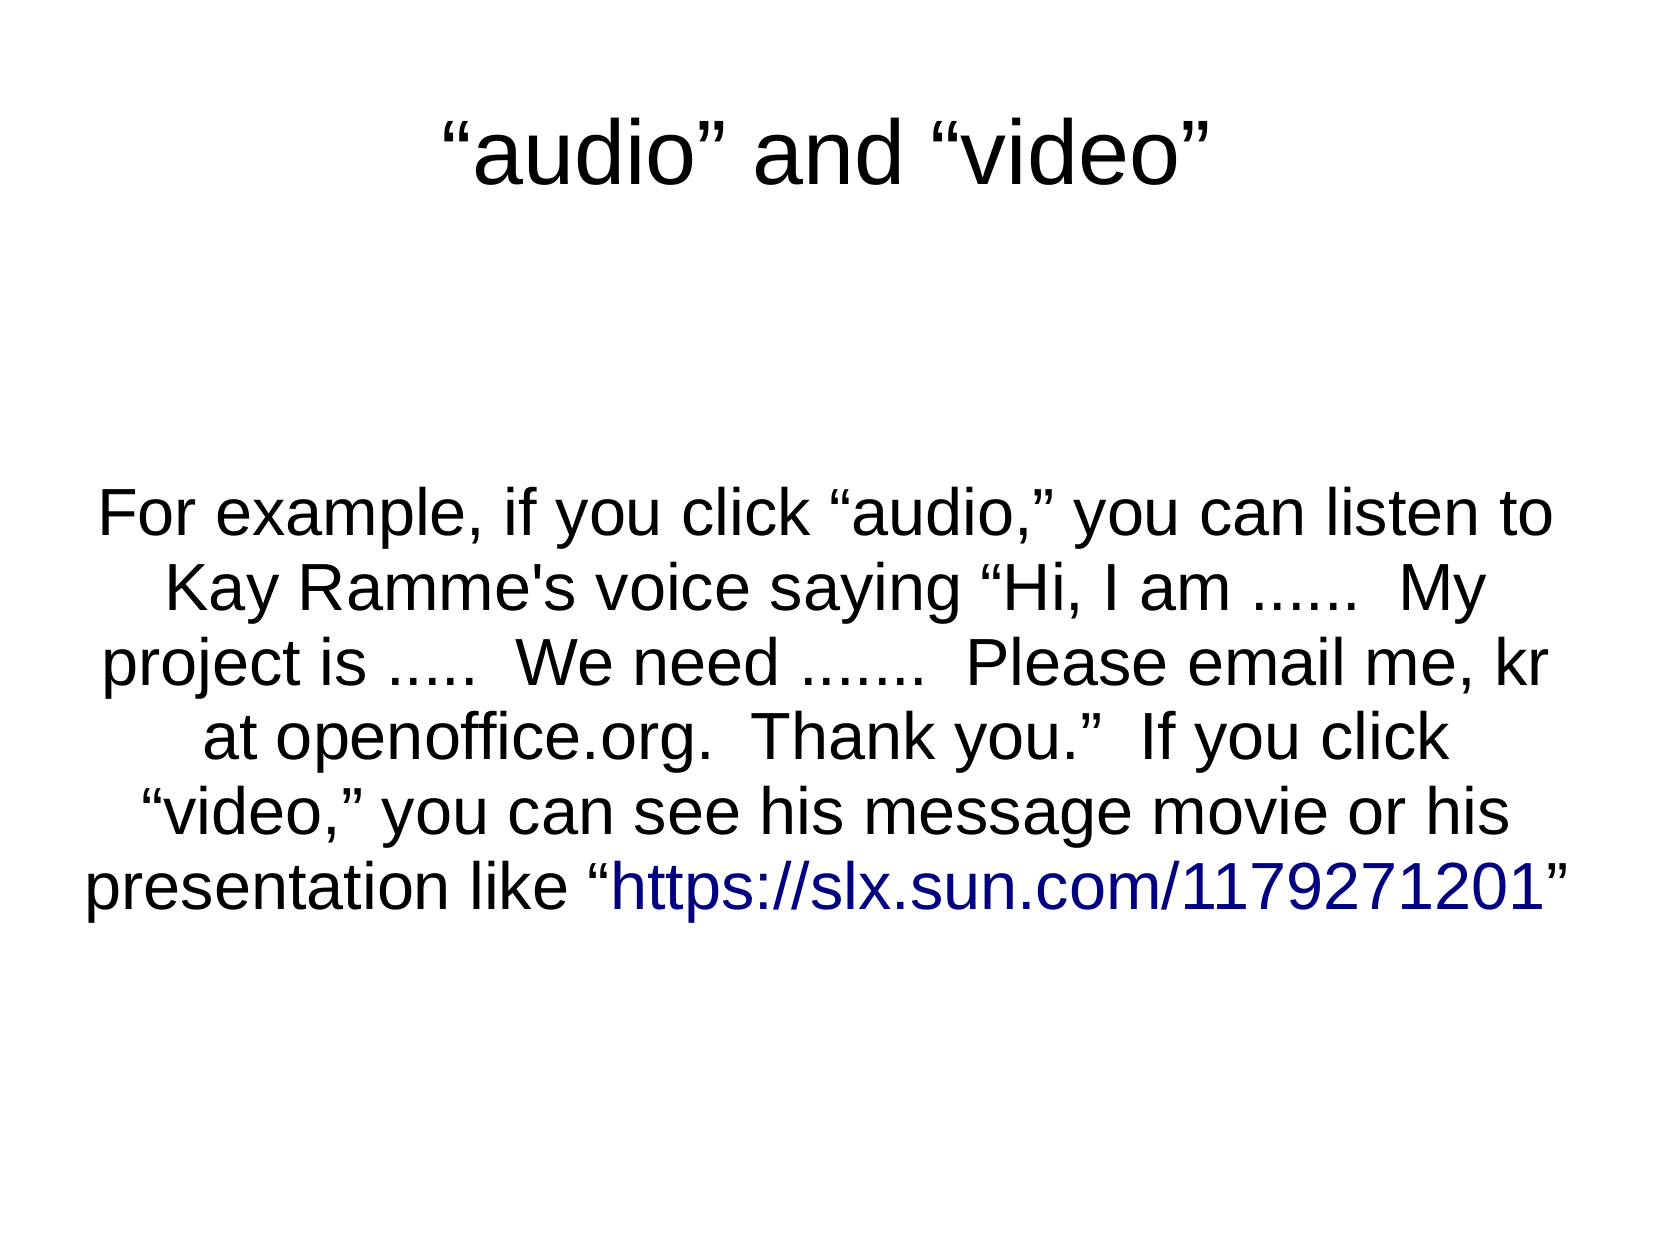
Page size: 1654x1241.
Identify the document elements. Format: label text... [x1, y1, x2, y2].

title “audio” and “video” [82, 49, 1571, 257]
subtitle For example, if you click “audio,” you can listen to Kay Ramme's voice saying “Hi, I am ...... My project is ..... We need ....... Please email me, kr at openoffice.org. Thank you.” If you click “video,” you can see his message movie or his presentation like “https://slx.sun.com/1179271201” [82, 297, 1571, 1102]
